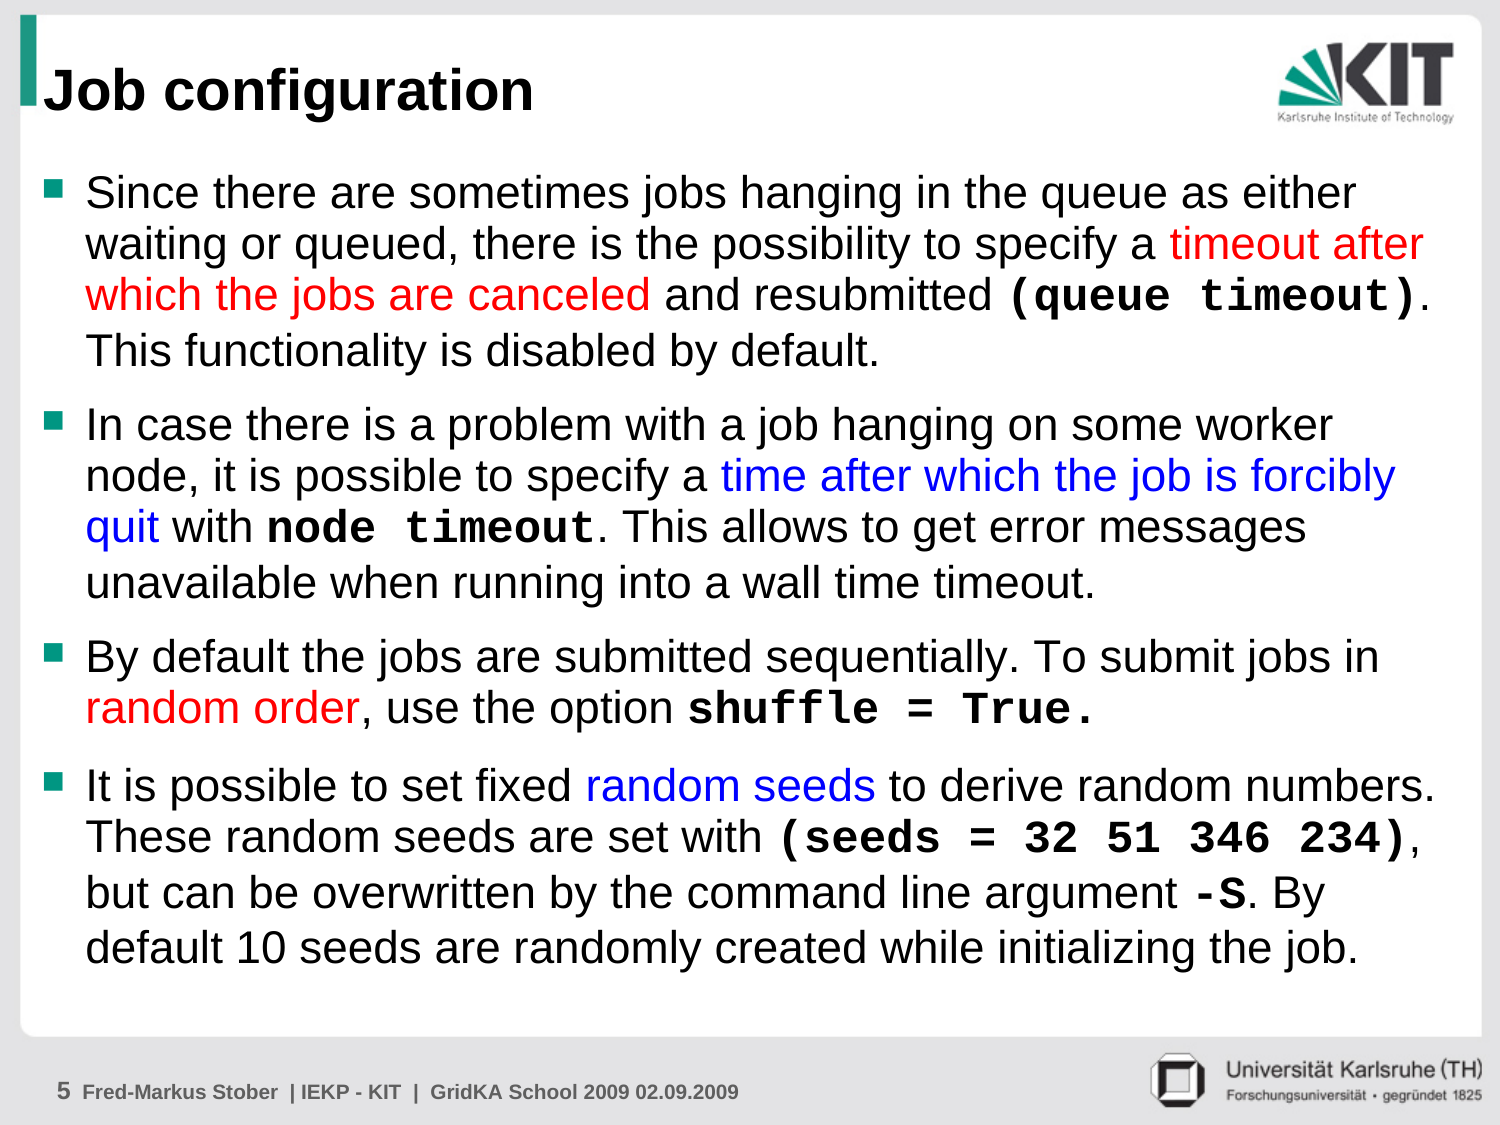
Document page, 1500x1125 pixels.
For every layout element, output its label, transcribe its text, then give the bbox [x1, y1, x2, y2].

title Job configuration [43, 40, 1241, 141]
picture [0, 0, 1500, 1125]
list Since there are sometimes jobs hanging in the queue as either waiting or queued, there is the possibility to specify a timeout after which the jobs are canceled and resubmitted (queue timeout). This functionality is disabled by default. In case there is a problem with a job hanging on some worker node, it is possible to specify a time after which the job is forcibly quit with node timeout. This allows to get error messages unavailable when running into a wall time timeout. By default the jobs are submitted sequentially. To submit jobs in random order, use the option shuffle = True. It is possible to set fixed random seeds to derive random numbers. These random seeds are set with (seeds = 32 51 346 234), but can be overwritten by the command line argument -S. By default 10 seeds are randomly created while initializing the job. [41, 166, 1459, 983]
